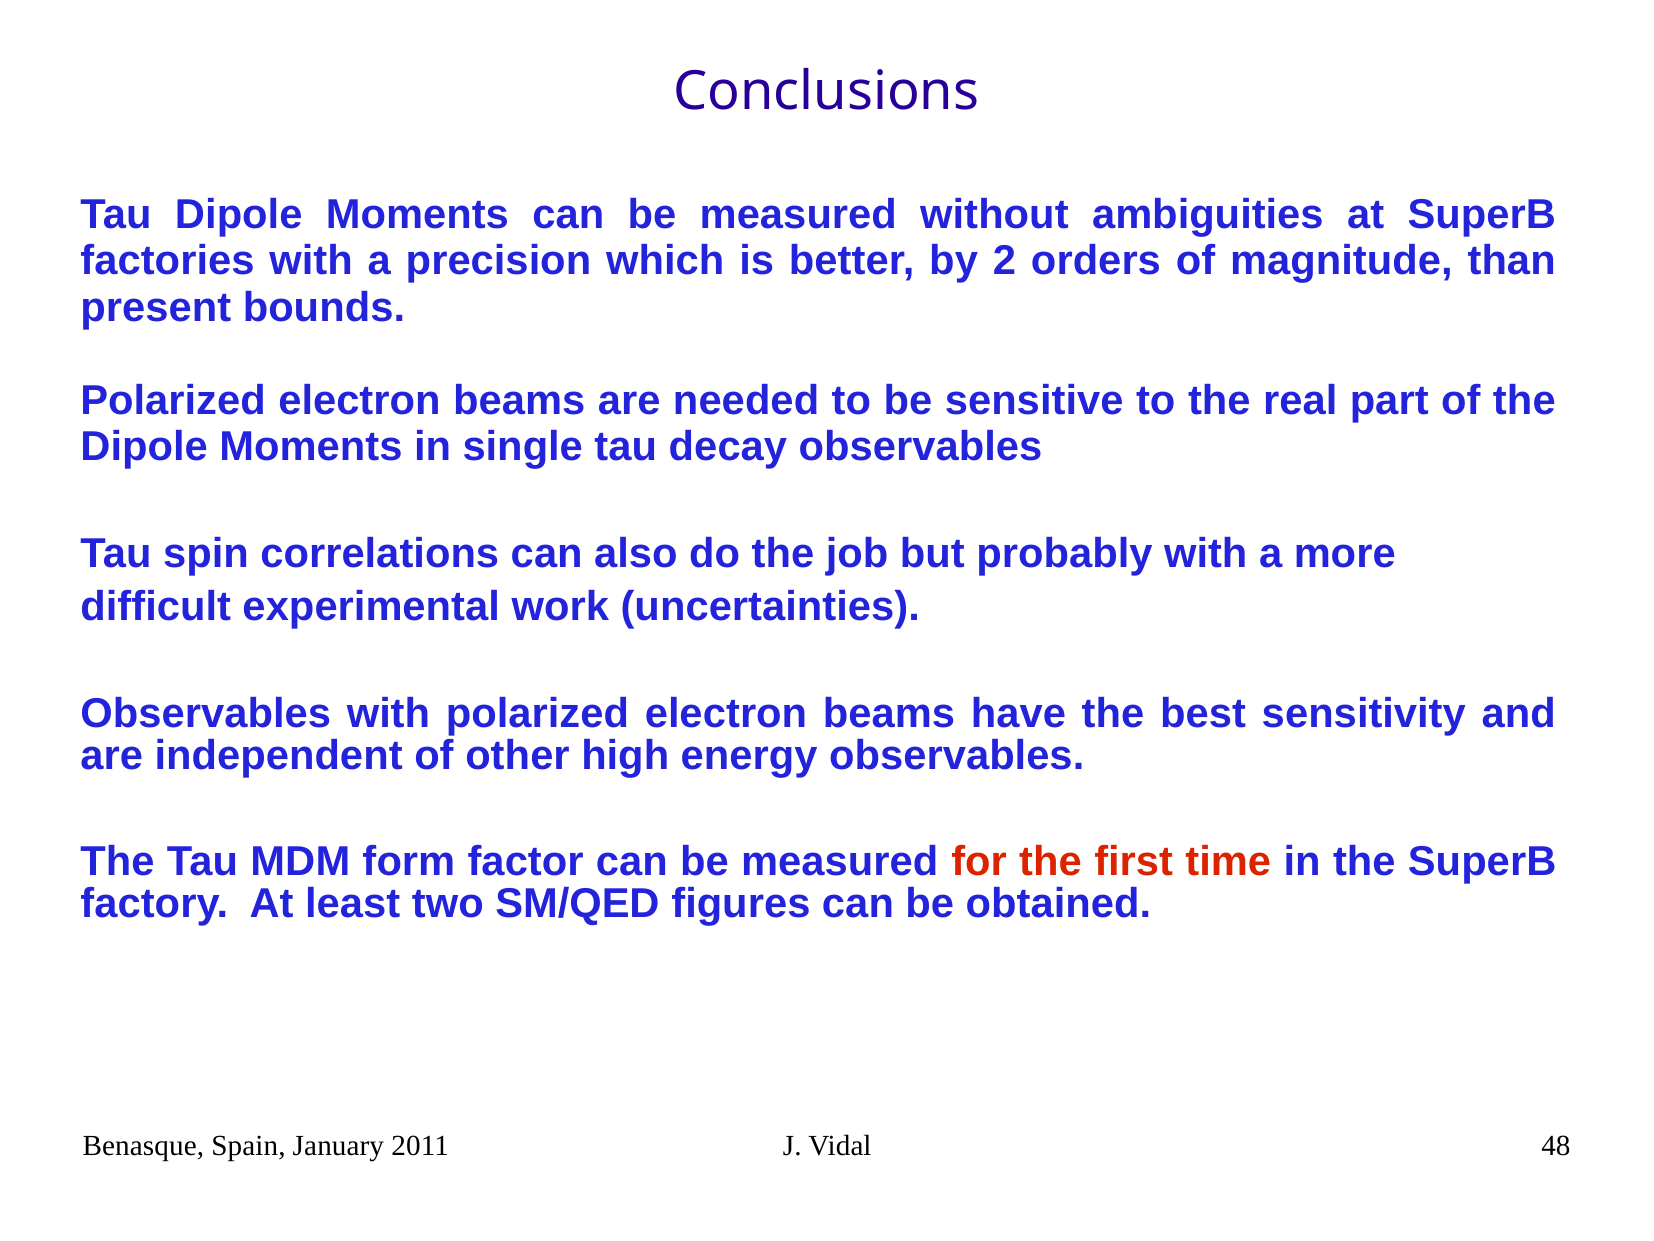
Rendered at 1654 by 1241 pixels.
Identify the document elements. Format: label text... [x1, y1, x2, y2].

text_box Tau Dipole Moments can be measured without ambiguities at SuperB factories with a precision which is better, by 2 orders of magnitude, than present bounds. Polarized electron beams are needed to be sensitive to the real part of the Dipole Moments in single tau decay observables Tau spin correlations can also do the job but probably with a more difficult experimental work (uncertainties). Observables with polarized electron beams have the best sensitivity and are independent of other high energy observables. The Tau MDM form factor can be measured for the first time in the SuperB factory. At least two SM/QED figures can be obtained. [65, 183, 1595, 1069]
text_box Conclusions [0, 29, 1654, 148]
